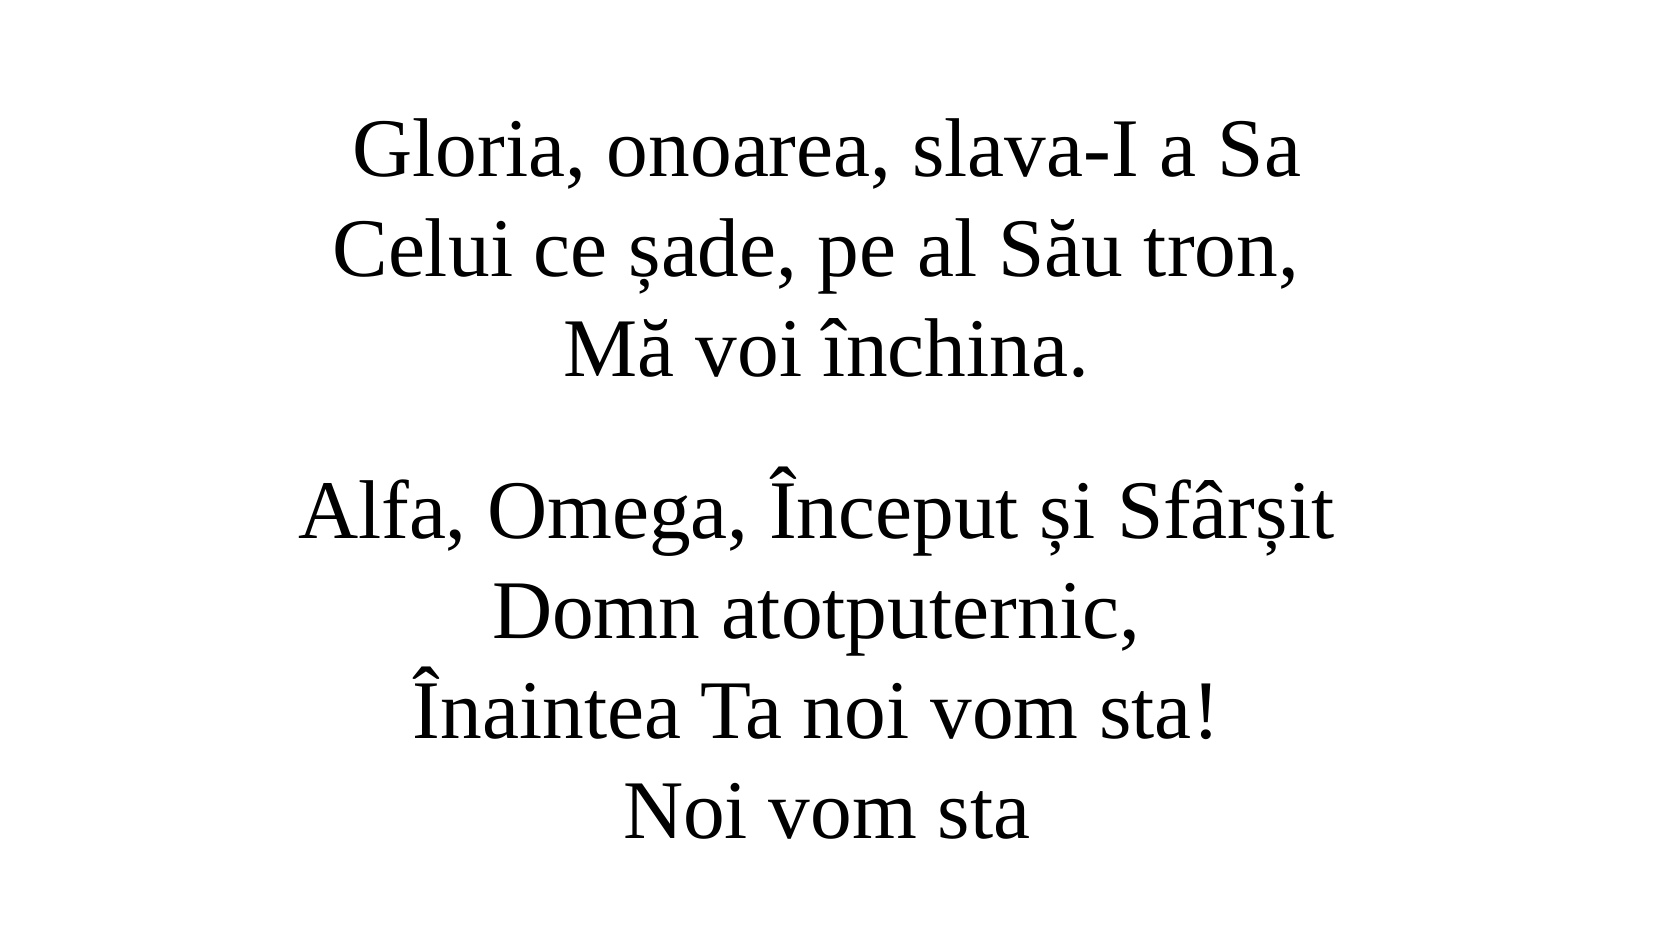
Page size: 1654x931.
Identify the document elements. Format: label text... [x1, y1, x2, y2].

subtitle Gloria, onoarea, slava-I a Sa Celui ce șade, pe al Său tron, Mă voi închina. Alfa, Omega, Început și Sfârșit Domn atotputernic, Înaintea Ta noi vom sta! Noi vom sta [0, 85, 1654, 898]
